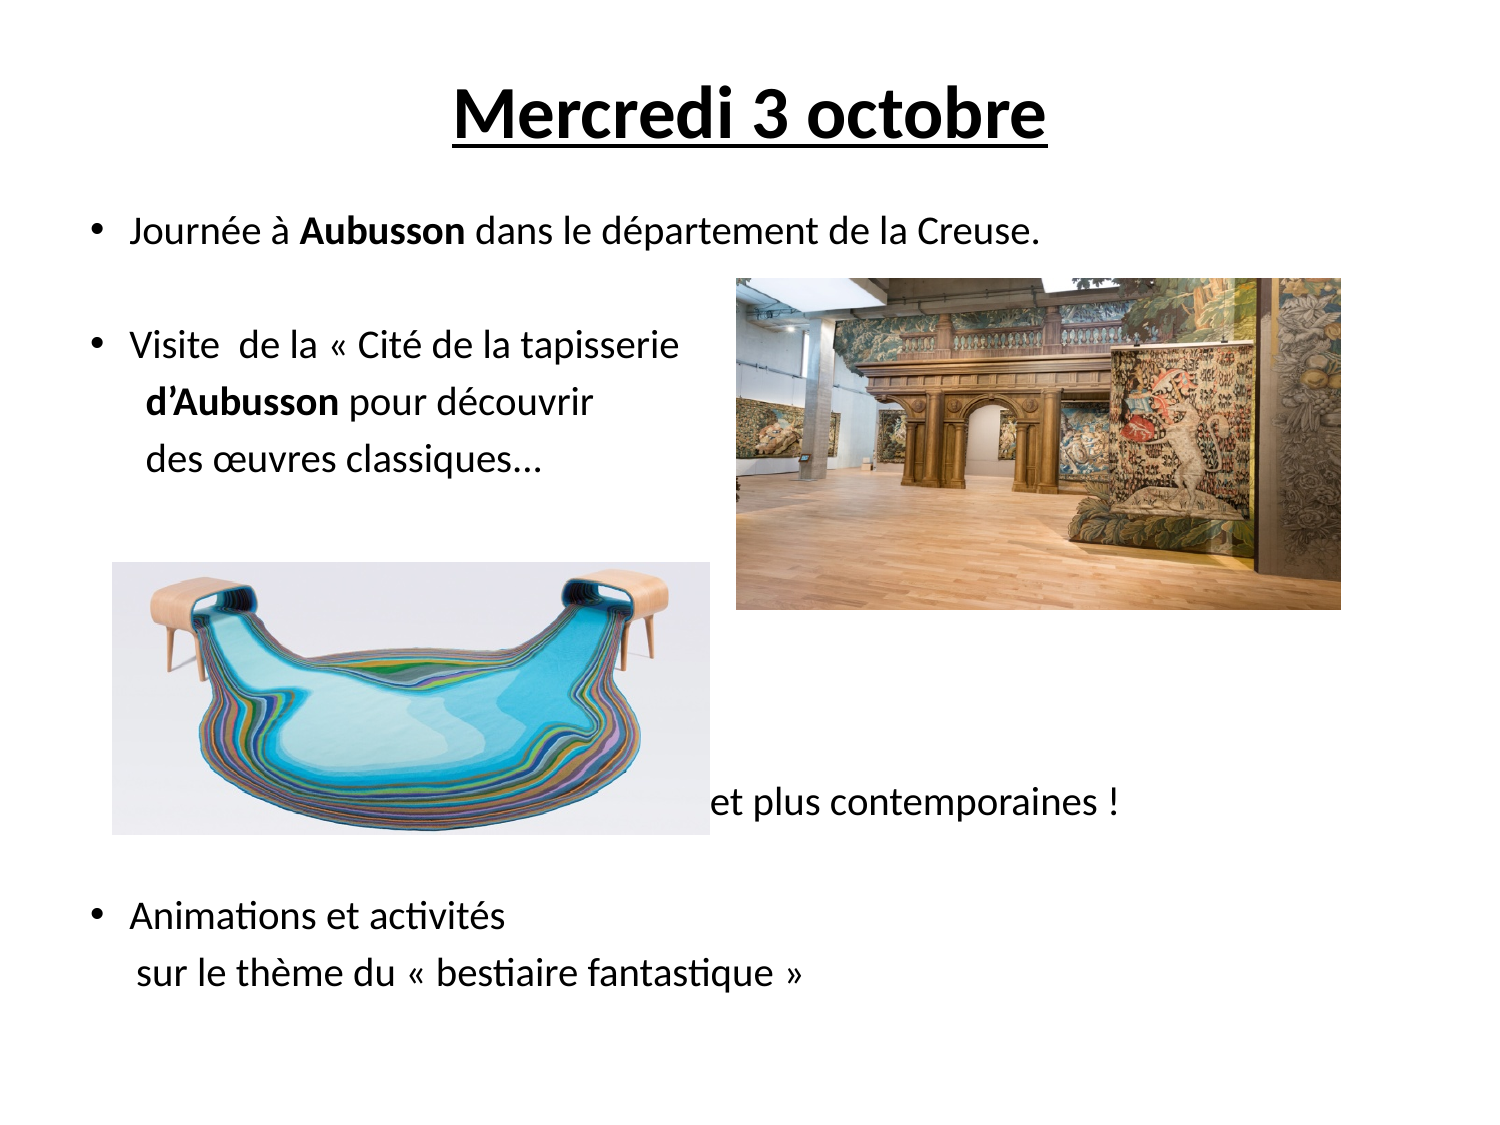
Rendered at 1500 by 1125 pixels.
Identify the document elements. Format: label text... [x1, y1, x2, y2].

list Journée à Aubusson dans le département de la Creuse. Visite de la « Cité de la tapisserie d’Aubusson pour découvrir des œuvres classiques... et plus contemporaines ! Animations et activités sur le thème du « bestiaire fantastique » [75, 196, 1425, 1005]
picture [736, 278, 1341, 610]
title Mercredi 3 octobre [75, 45, 1425, 173]
picture [112, 562, 710, 835]
